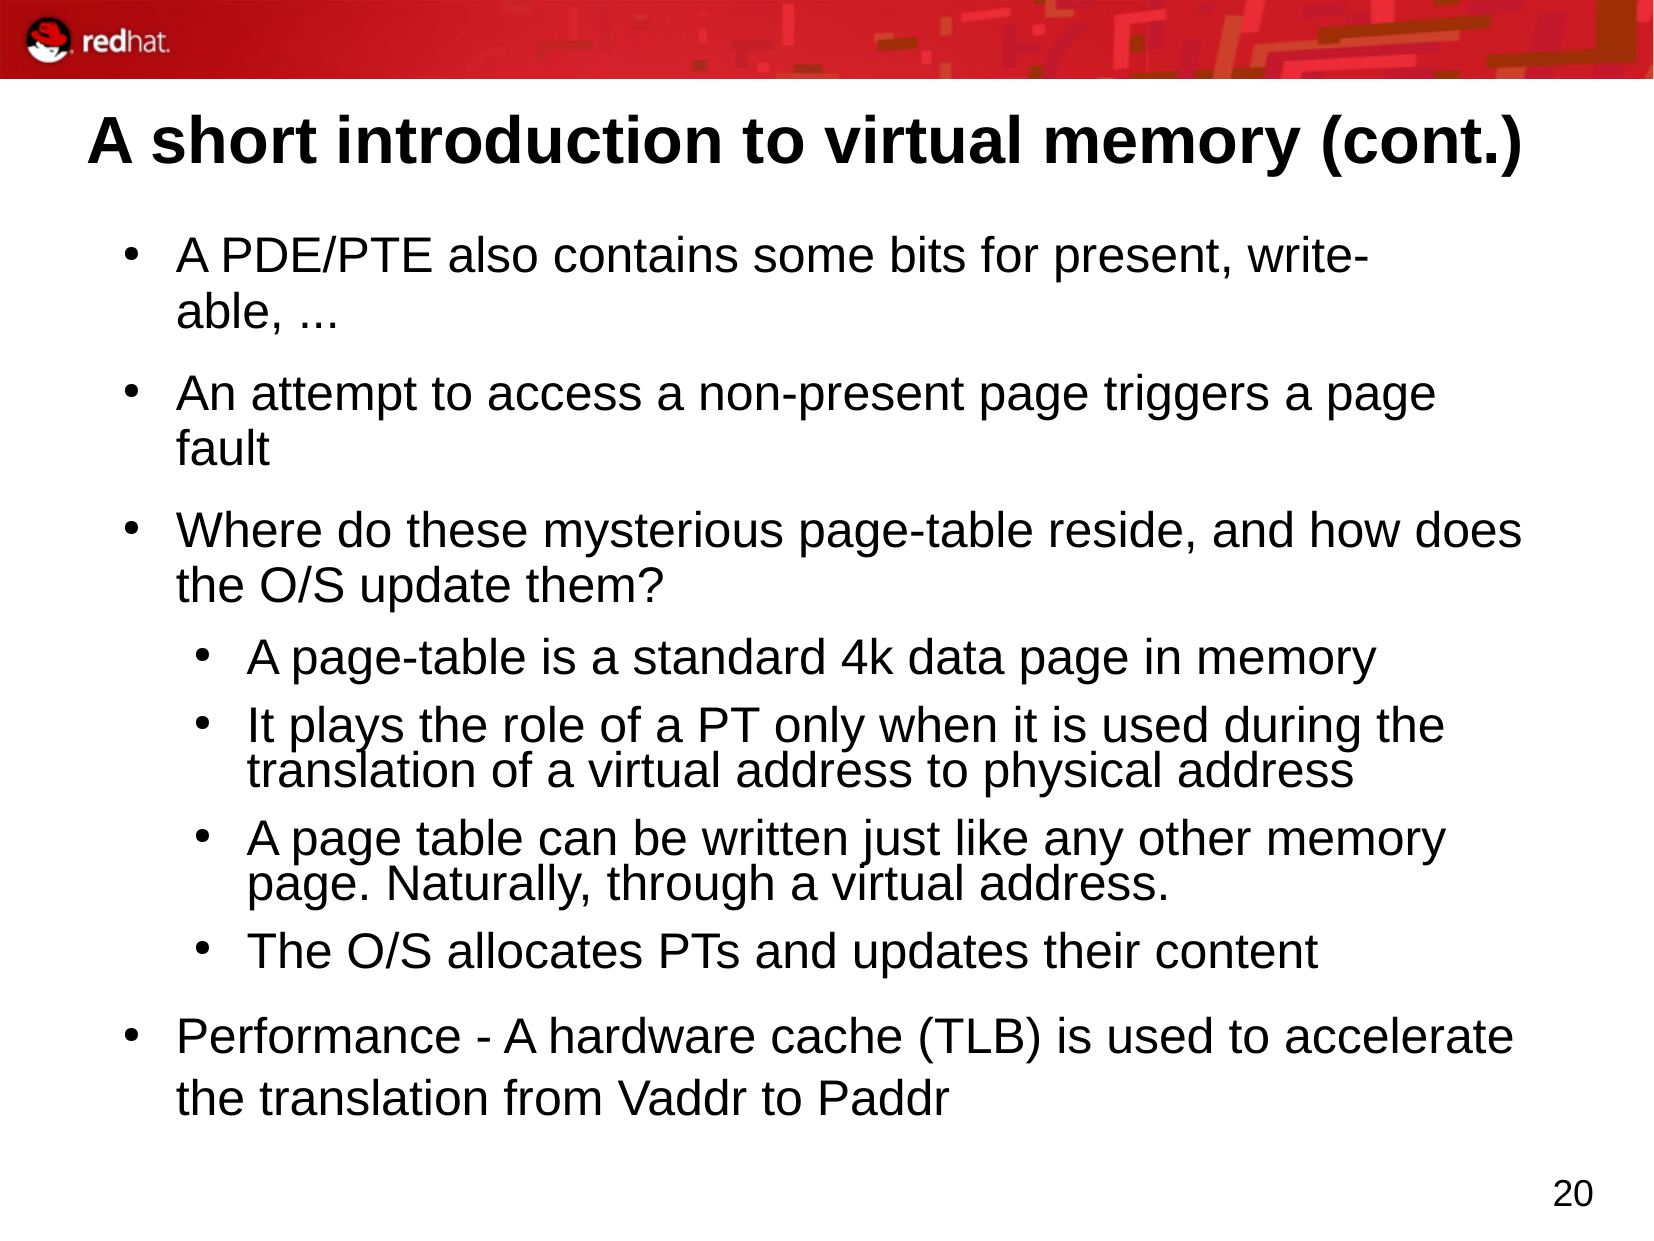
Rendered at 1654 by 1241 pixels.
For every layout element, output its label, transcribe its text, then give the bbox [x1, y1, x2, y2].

title A short introduction to virtual memory (cont.) [86, 93, 1576, 196]
list A PDE/PTE also contains some bits for present, write-able, ... An attempt to access a non-present page triggers a page fault Where do these mysterious page-table reside, and how does the O/S update them? A page-table is a standard 4k data page in memory It plays the role of a PT only when it is used during the translation of a virtual address to physical address A page table can be written just like any other memory page. Naturally, through a virtual address. The O/S allocates PTs and updates their content Performance - A hardware cache (TLB) is used to accelerate the translation from Vaddr to Paddr [105, 227, 1531, 1126]
picture [0, 0, 1654, 79]
